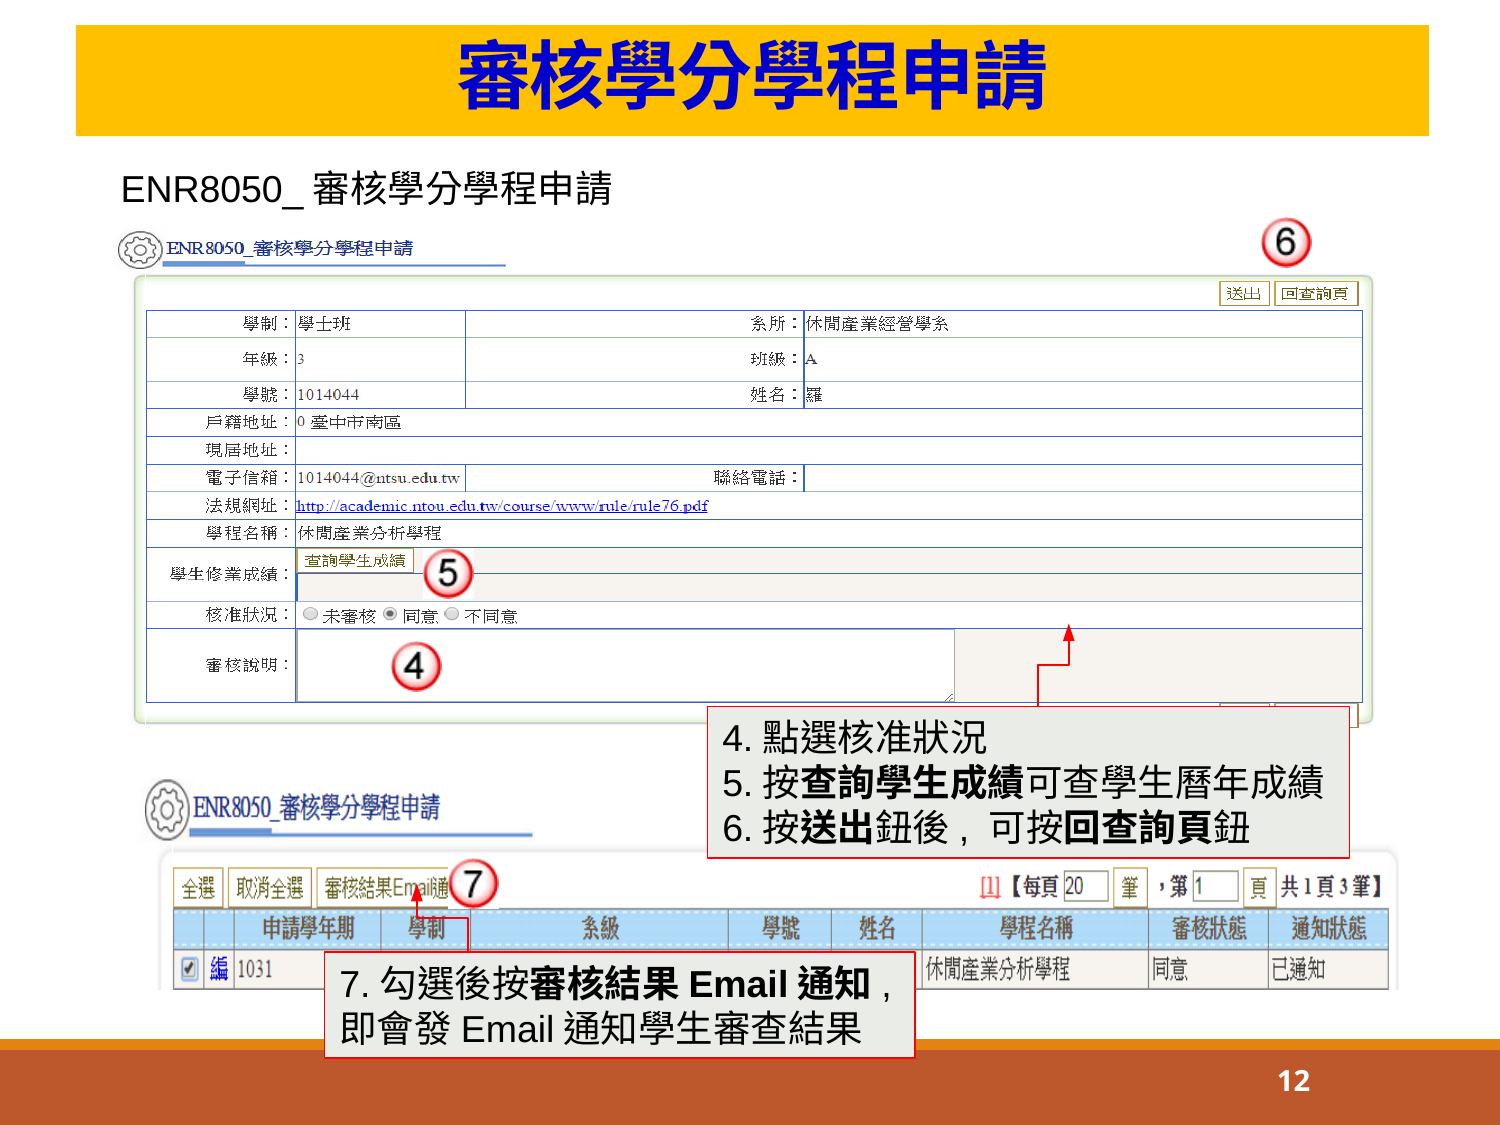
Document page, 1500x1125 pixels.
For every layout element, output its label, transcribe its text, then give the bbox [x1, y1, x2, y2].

text_box 11 [1261, 1052, 1424, 1113]
text_box 4.點選核准狀況 5.按查詢學生成績可查學生曆年成績 6.按送出鈕後, 可按回查詢頁鈕 [707, 706, 1350, 858]
picture [135, 778, 1399, 990]
text_box 7.勾選後按審核結果Email通知, 即會發Email通知學生審查結果 [324, 952, 915, 1059]
text_box 審核學分學程申請 [75, 25, 1429, 137]
picture [113, 217, 1377, 734]
text_box ENR8050_審核學分學程申請 [105, 157, 624, 218]
